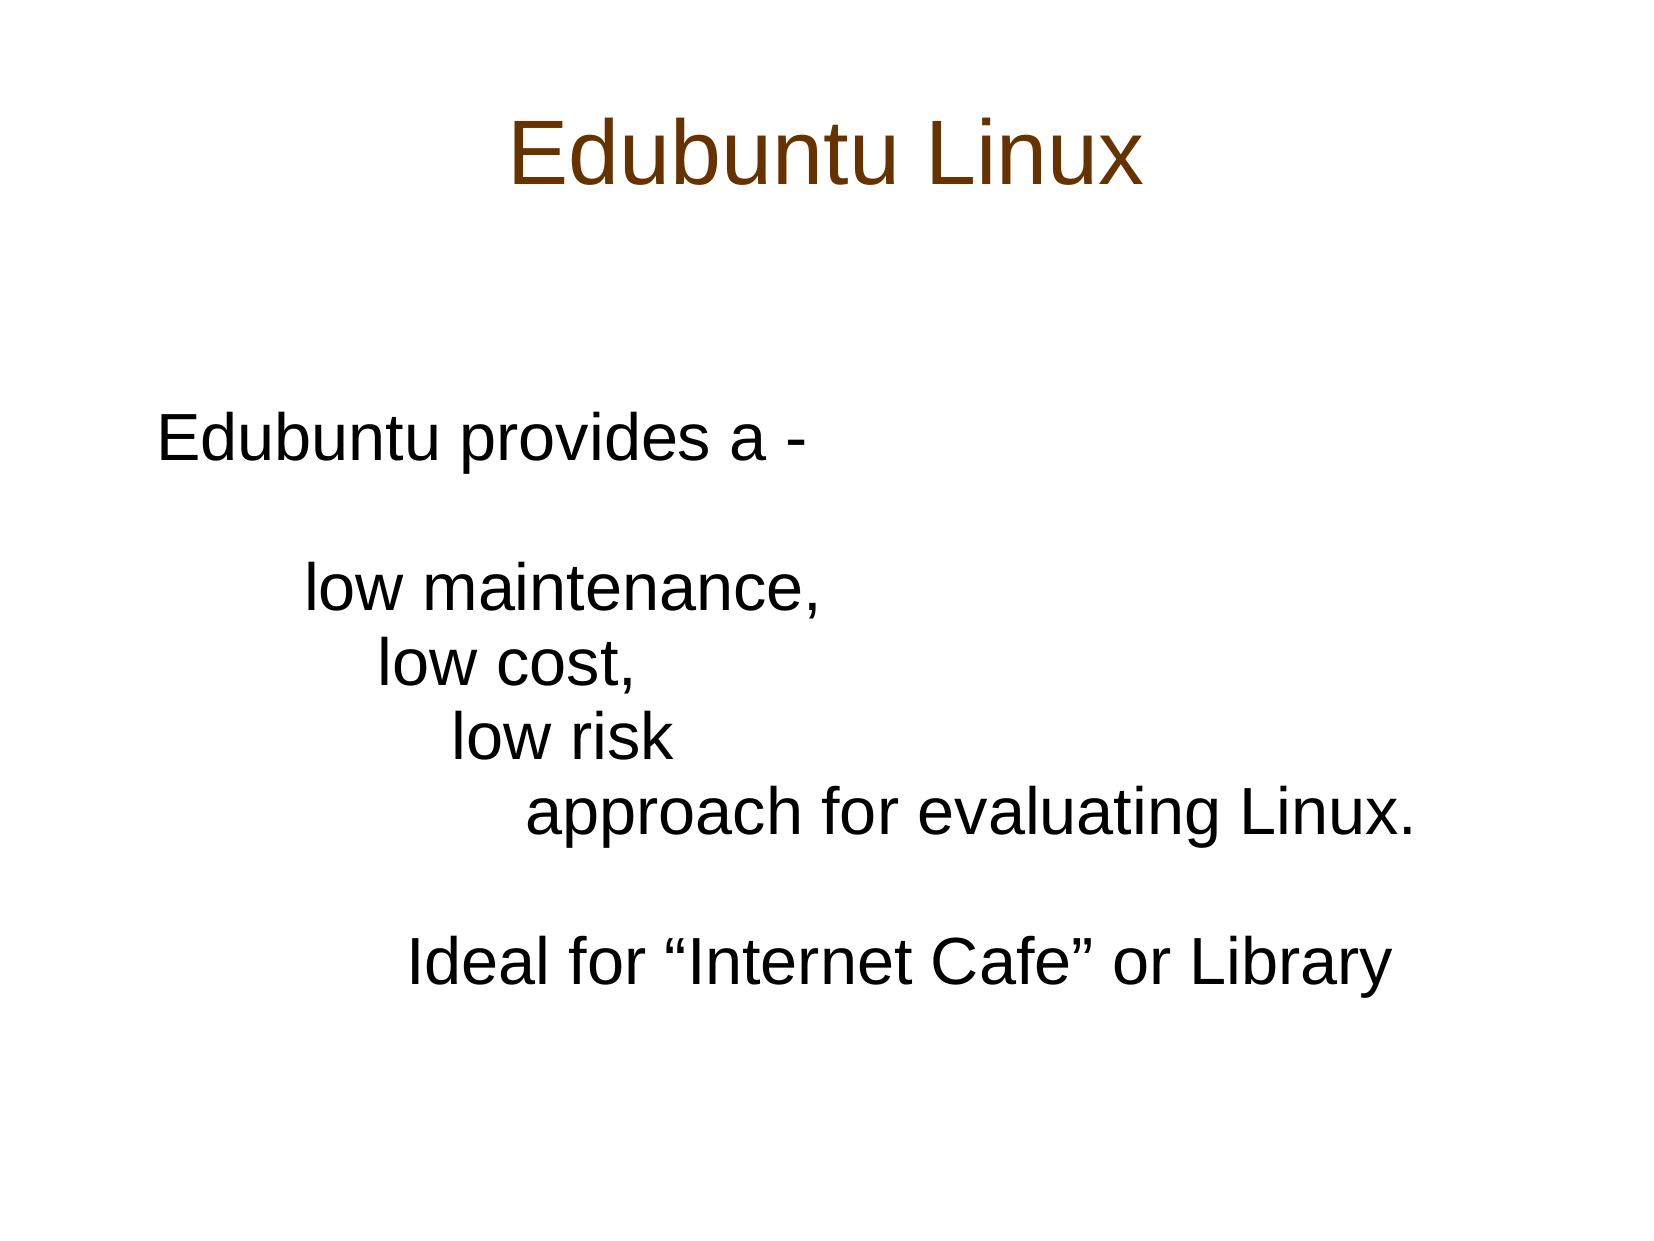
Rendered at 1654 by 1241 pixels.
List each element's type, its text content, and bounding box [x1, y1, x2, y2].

subtitle Edubuntu provides a - low maintenance, low cost, low risk approach for evaluating Linux. Ideal for “Internet Cafe” or Library [82, 290, 1571, 1109]
title Edubuntu Linux [82, 49, 1571, 257]
